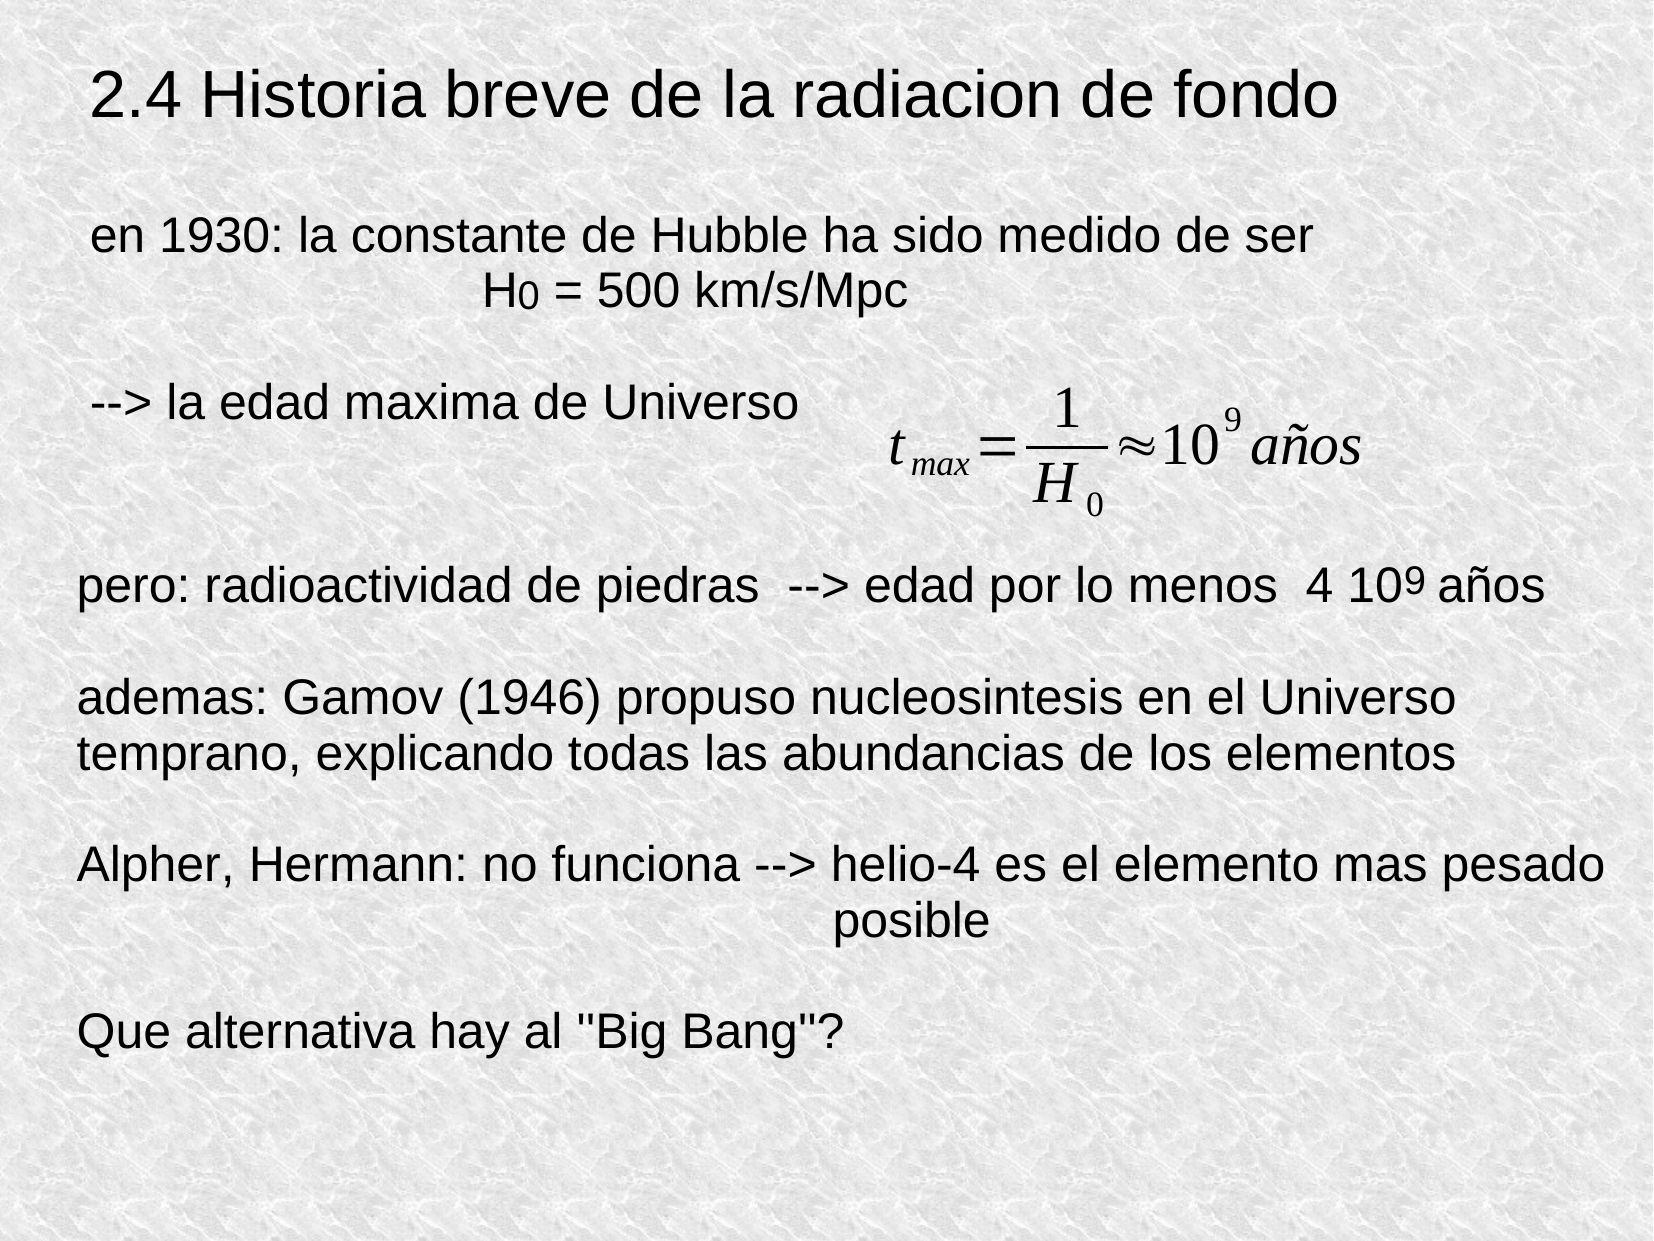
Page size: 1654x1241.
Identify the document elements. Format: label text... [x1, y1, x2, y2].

text_box pero: radioactividad de piedras --> edad por lo menos 4 109 años ademas: Gamov (1946) propuso nucleosintesis en el Universo temprano, explicando todas las abundancias de los elementos Alpher, Hermann: no funciona --> helio-4 es el elemento mas pesado posible Que alternativa hay al ''Big Bang''? [61, 550, 1622, 1124]
chart [873, 375, 1376, 526]
picture [0, 0, 1654, 1241]
text_box 2.4 Historia breve de la radiacion de fondo en 1930: la constante de Hubble ha sido medido de ser H0 = 500 km/s/Mpc --> la edad maxima de Universo [75, 50, 1356, 487]
